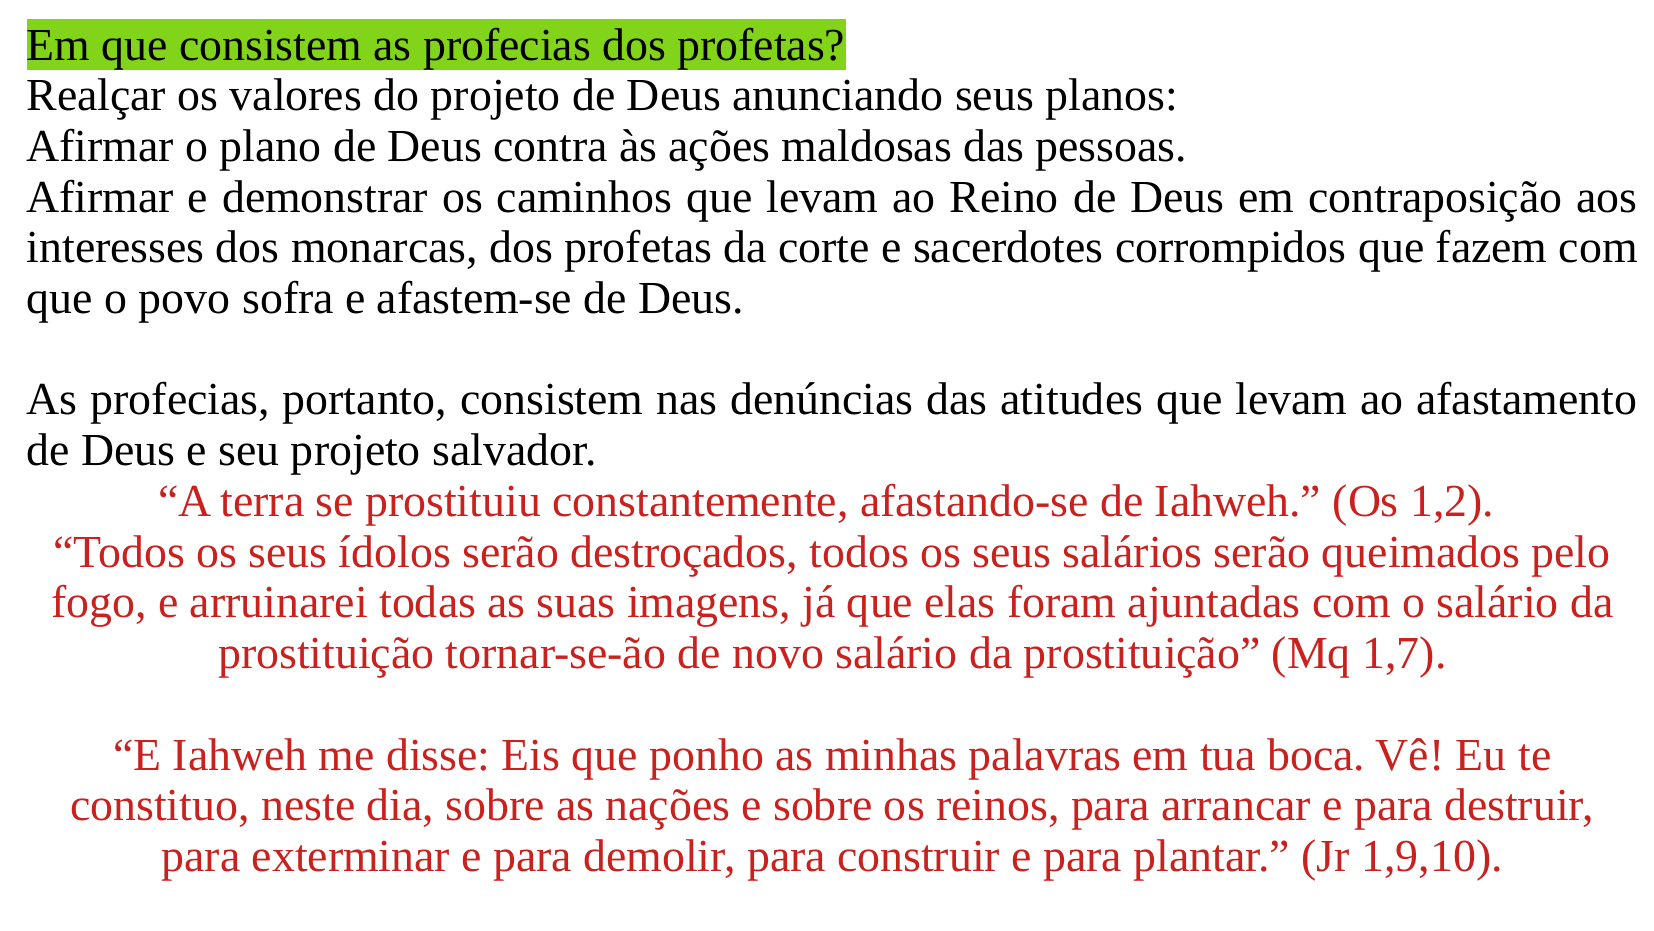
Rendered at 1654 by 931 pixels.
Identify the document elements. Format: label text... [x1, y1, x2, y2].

text_box Em que consistem as profecias dos profetas? Realçar os valores do projeto de Deus anunciando seus planos: Afirmar o plano de Deus contra às ações maldosas das pessoas. Afirmar e demonstrar os caminhos que levam ao Reino de Deus em contraposição aos interesses dos monarcas, dos profetas da corte e sacerdotes corrompidos que fazem com que o povo sofra e afastem-se de Deus. As profecias, portanto, consistem nas denúncias das atitudes que levam ao afastamento de Deus e seu projeto salvador. “A terra se prostituiu constantemente, afastando-se de Iahweh.” (Os 1,2). “Todos os seus ídolos serão destroçados, todos os seus salários serão queimados pelo fogo, e arruinarei todas as suas imagens, já que elas foram ajuntadas com o salário da prostituição tornar-se-ão de novo salário da prostituição” (Mq 1,7). “E Iahweh me disse: Eis que ponho as minhas palavras em tua boca. Vê! Eu te constituo, neste dia, sobre as nações e sobre os reinos, para arrancar e para destruir, para exterminar e para demolir, para construir e para plantar.” (Jr 1,9,10). [11, 11, 1654, 890]
